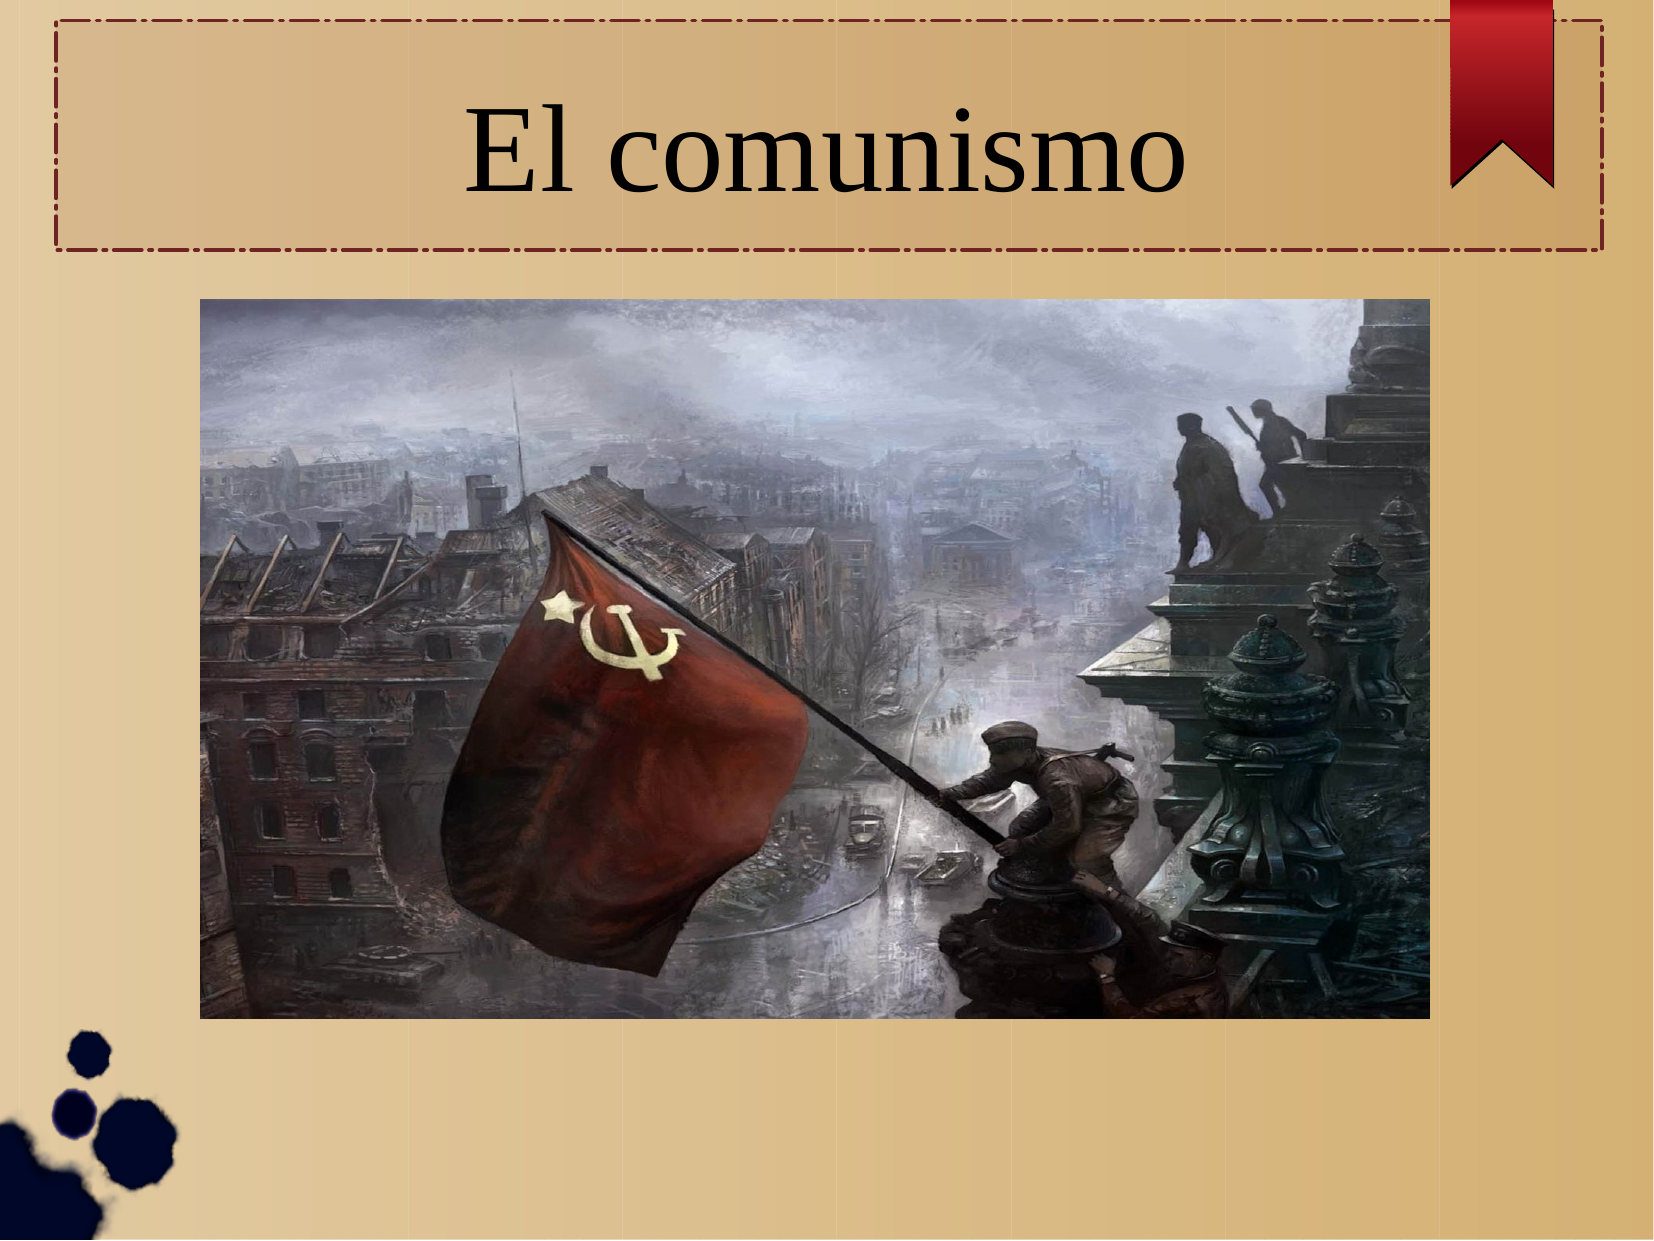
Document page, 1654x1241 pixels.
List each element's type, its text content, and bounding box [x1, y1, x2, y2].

title El comunismo [82, 47, 1571, 252]
picture [200, 299, 1430, 1019]
